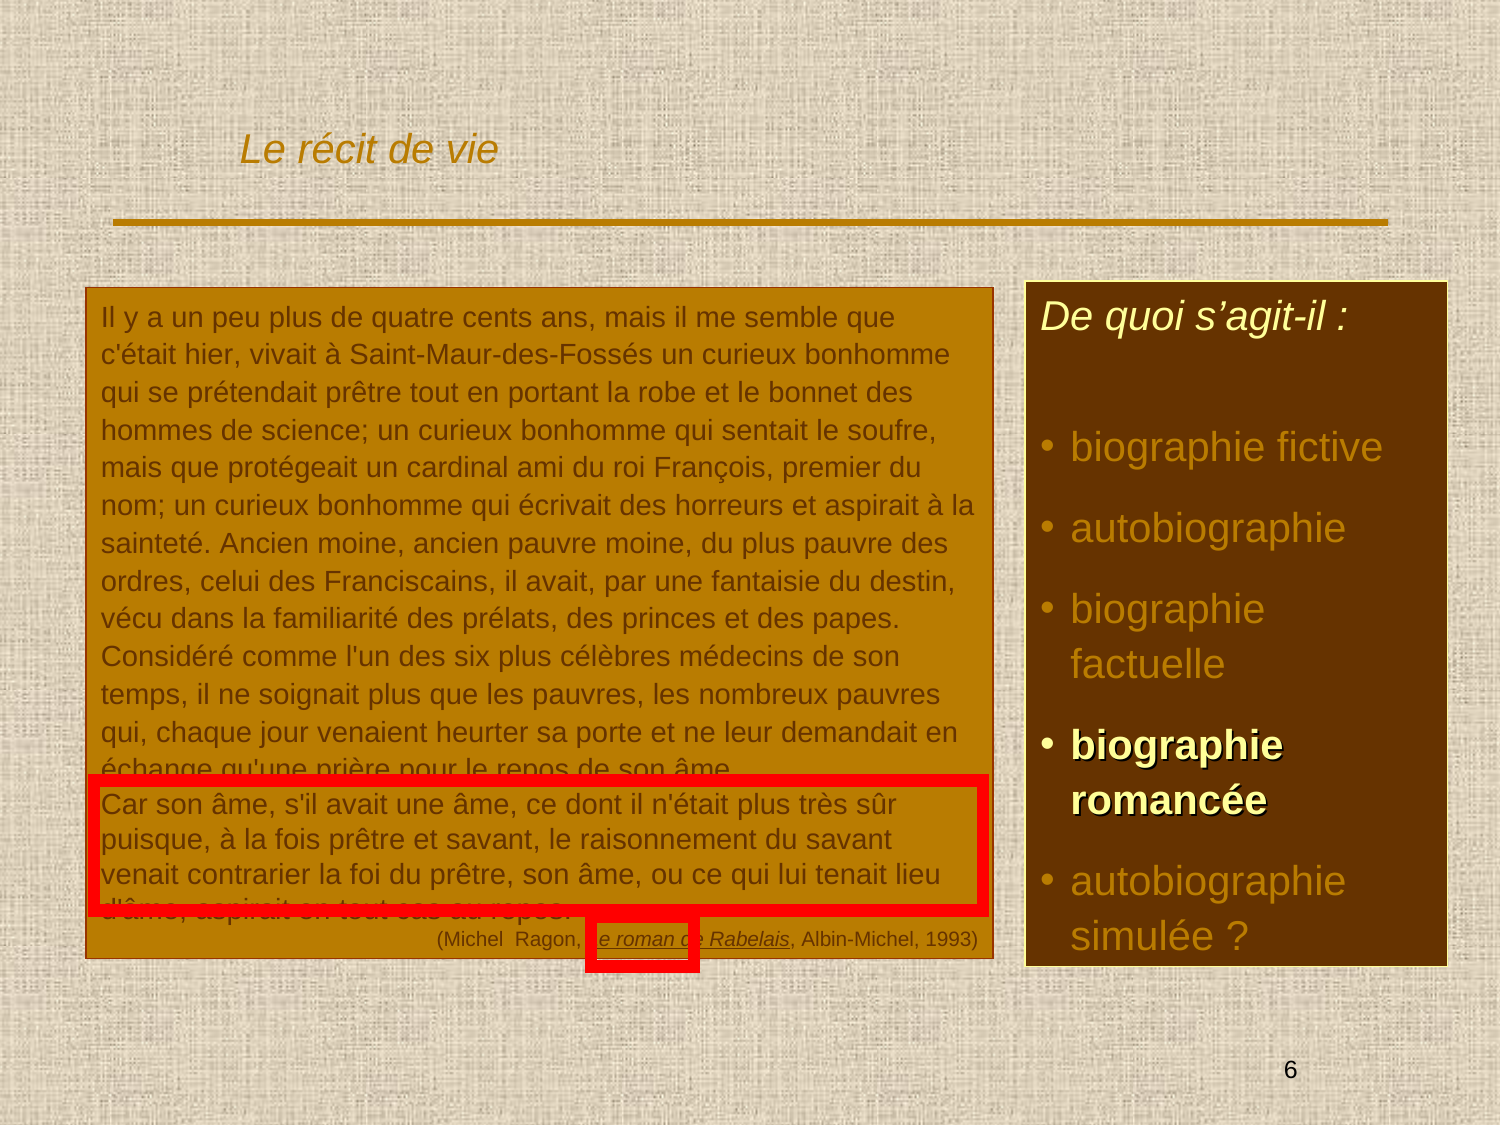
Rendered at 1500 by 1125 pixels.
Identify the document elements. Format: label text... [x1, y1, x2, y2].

text_box De quoi s’agit-il : biographie fictive autobiographie biographie factuelle biographie romancée autobiographie simulée ? [1025, 281, 1448, 967]
text_box Il y a un peu plus de quatre cents ans, mais il me semble que c'était hier, vivait à Saint-Maur-des-Fossés un curieux bonhomme qui se prétendait prêtre tout en portant la robe et le bonnet des hommes de science; un curieux bonhomme qui sentait le soufre, mais que protégeait un cardinal ami du roi François, premier du nom; un curieux bonhomme qui écrivait des horreurs et aspirait à la sainteté. Ancien moine, ancien pauvre moine, du plus pauvre des ordres, celui des Franciscains, il avait, par une fantaisie du destin, vécu dans la familiarité des prélats, des princes et des papes. Considéré comme l'un des six plus célèbres médecins de son temps, il ne soignait plus que les pauvres, les nombreux pauvres qui, chaque jour venaient heurter sa porte et ne leur demandait en échange qu'une prière pour le repos de son âme. Car son âme, s'il avait une âme, ce dont il n'était plus très sûr puisque, à la fois prêtre et savant, le raisonnement du savant venait contrarier la foi du prêtre, son âme, ou ce qui lui tenait lieu d'âme, aspirait en tout cas au repos. (Michel Ragon, Le roman de Rabelais, Albin-Michel, 1993) [100, 787, 977, 904]
text_box Il y a un peu plus de quatre cents ans, mais il me semble que c'était hier, vivait à Saint-Maur-des-Fossés un curieux bonhomme qui se prétendait prêtre tout en portant la robe et le bonnet des hommes de science; un curieux bonhomme qui sentait le soufre, mais que protégeait un cardinal ami du roi François, premier du nom; un curieux bonhomme qui écrivait des horreurs et aspirait à la sainteté. Ancien moine, ancien pauvre moine, du plus pauvre des ordres, celui des Franciscains, il avait, par une fantaisie du destin, vécu dans la familiarité des prélats, des princes et des papes. Considéré comme l'un des six plus célèbres médecins de son temps, il ne soignait plus que les pauvres, les nombreux pauvres qui, chaque jour venaient heurter sa porte et ne leur demandait en échange qu'une prière pour le repos de son âme. Car son âme, s'il avait une âme, ce dont il n'était plus très sûr puisque, à la fois prêtre et savant, le raisonnement du savant venait contrarier la foi du prêtre, son âme, ou ce qui lui tenait lieu d'âme, aspirait en tout cas au repos. (Michel Ragon, Le roman de Rabelais, Albin-Michel, 1993) [86, 287, 994, 959]
text_box Le récit de vie [224, 114, 515, 180]
picture [0, 0, 1500, 1125]
